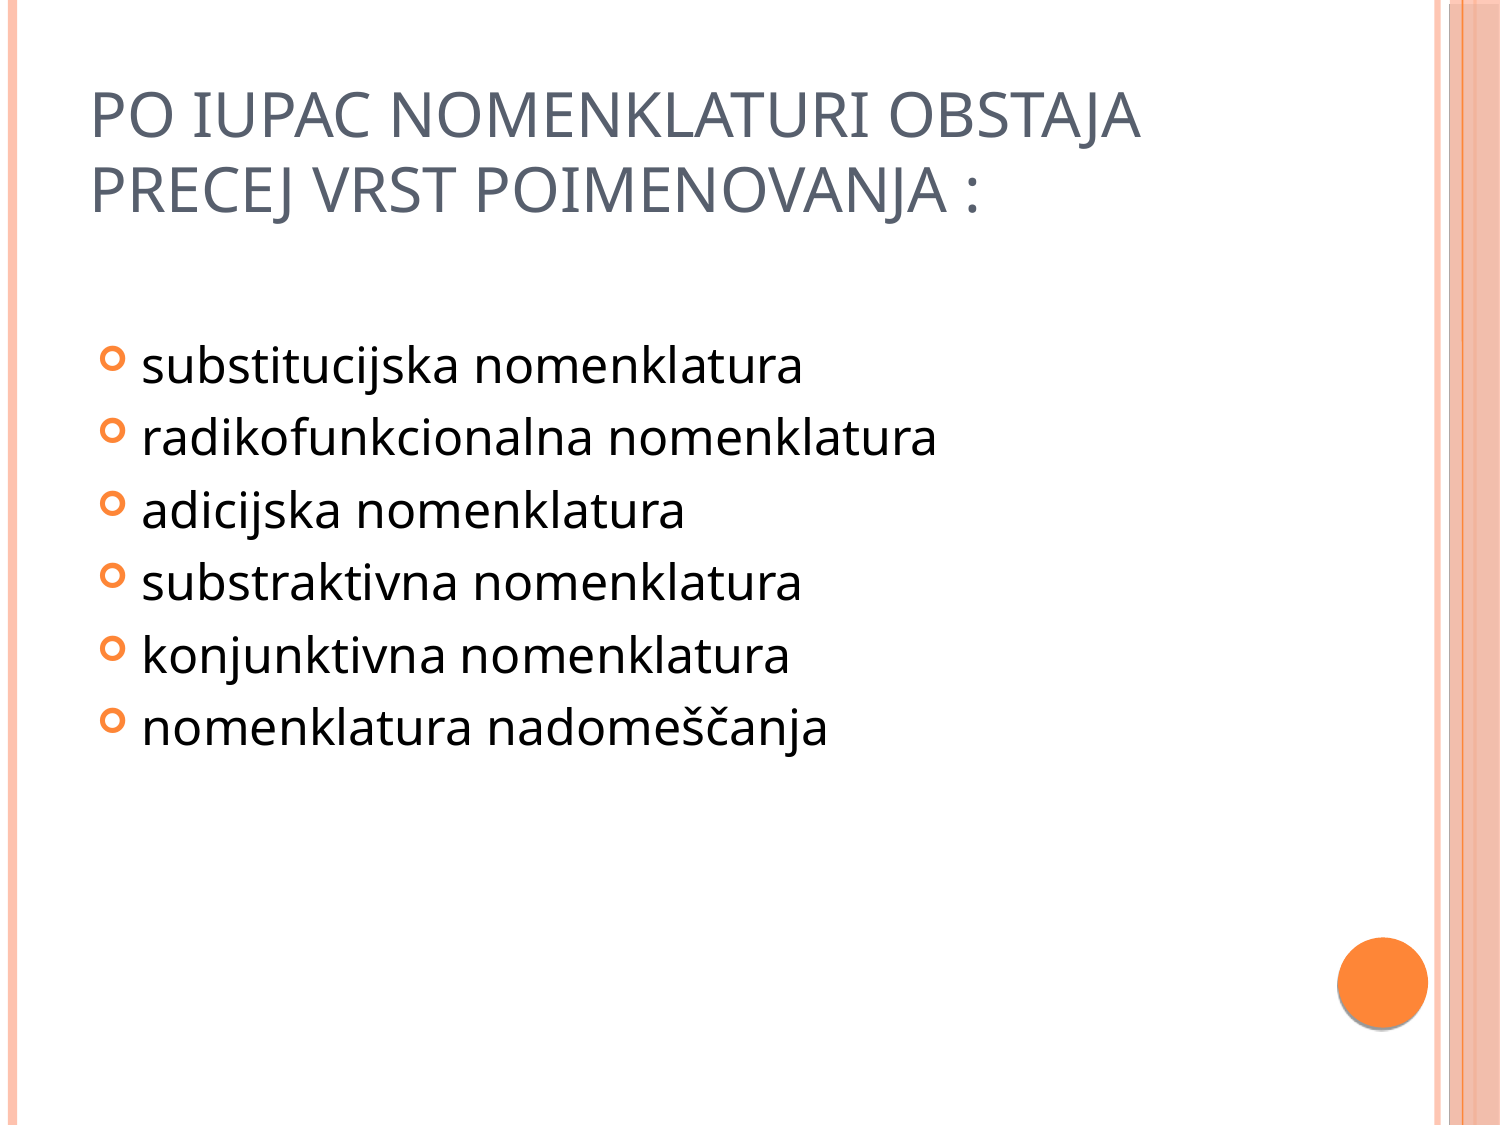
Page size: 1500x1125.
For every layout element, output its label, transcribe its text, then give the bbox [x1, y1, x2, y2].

list substitucijska nomenklatura radikofunkcionalna nomenklatura adicijska nomenklatura substraktivna nomenklatura konjunktivna nomenklatura nomenklatura nadomeščanja [82, 325, 1307, 797]
title Po IUPAC nomenklaturi obstaja precej vrst poimenovanja : [75, 45, 1300, 233]
